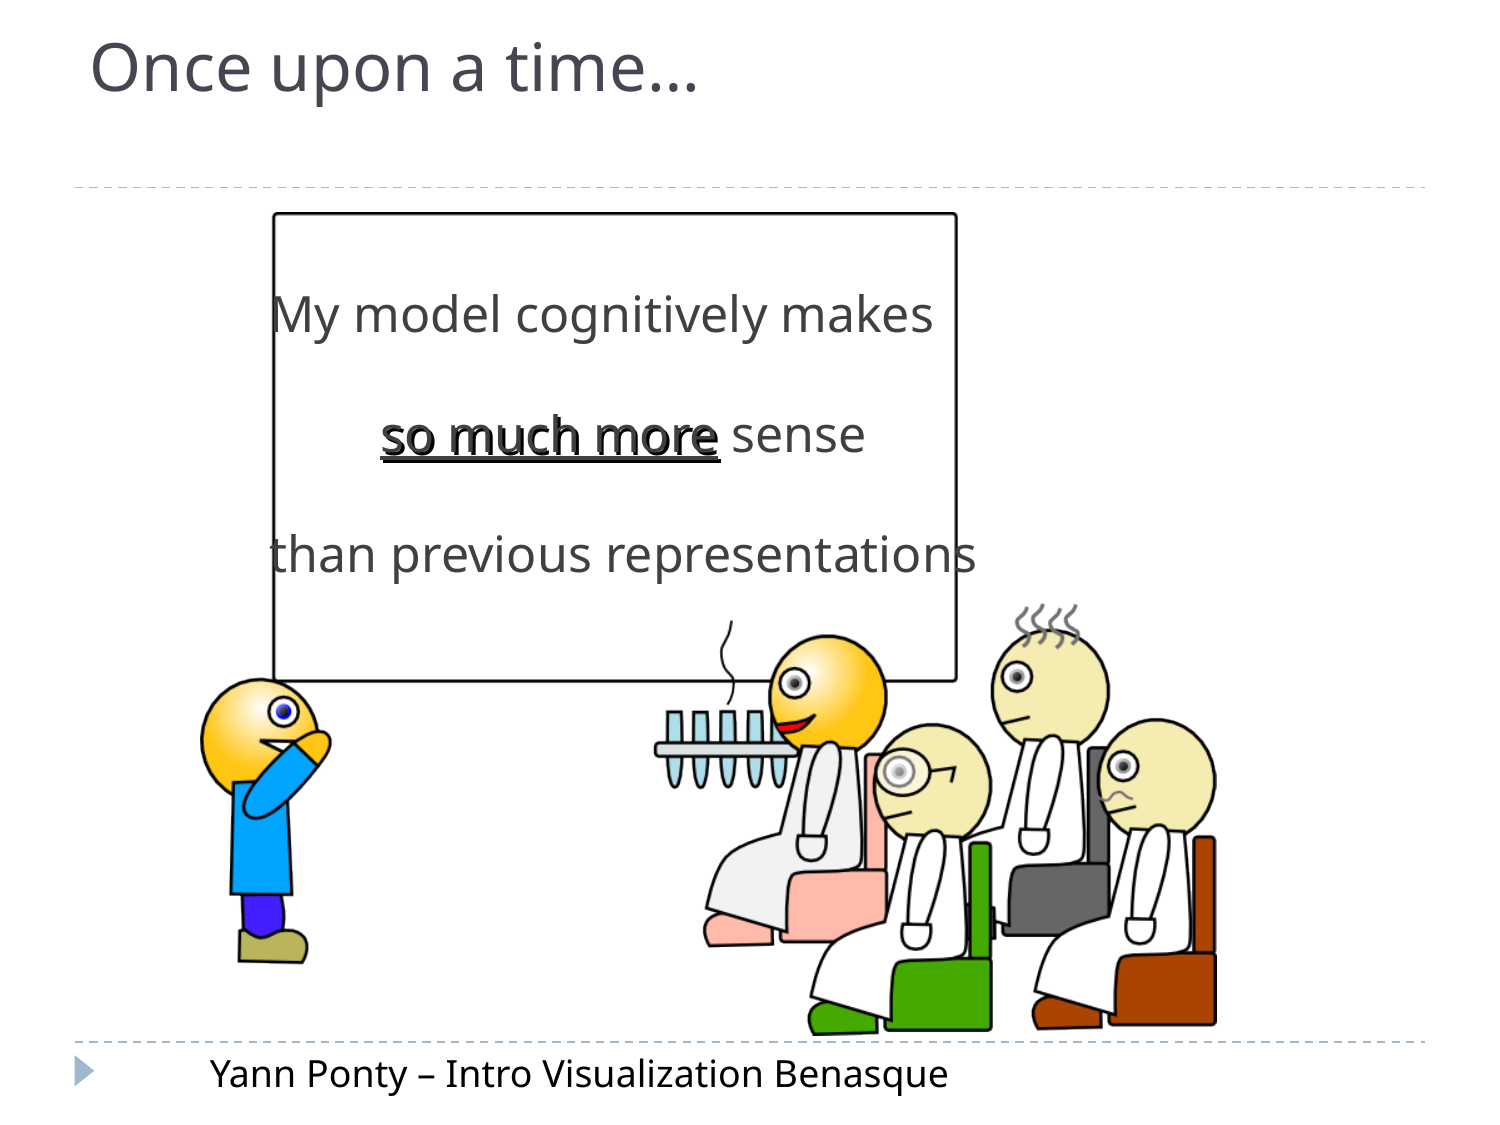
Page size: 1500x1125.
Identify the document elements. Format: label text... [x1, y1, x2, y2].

text_box My model cognitively makes so much more sense than previous representations [254, 274, 993, 590]
title Once upon a time… [75, 17, 1300, 113]
picture [200, 212, 1217, 1036]
